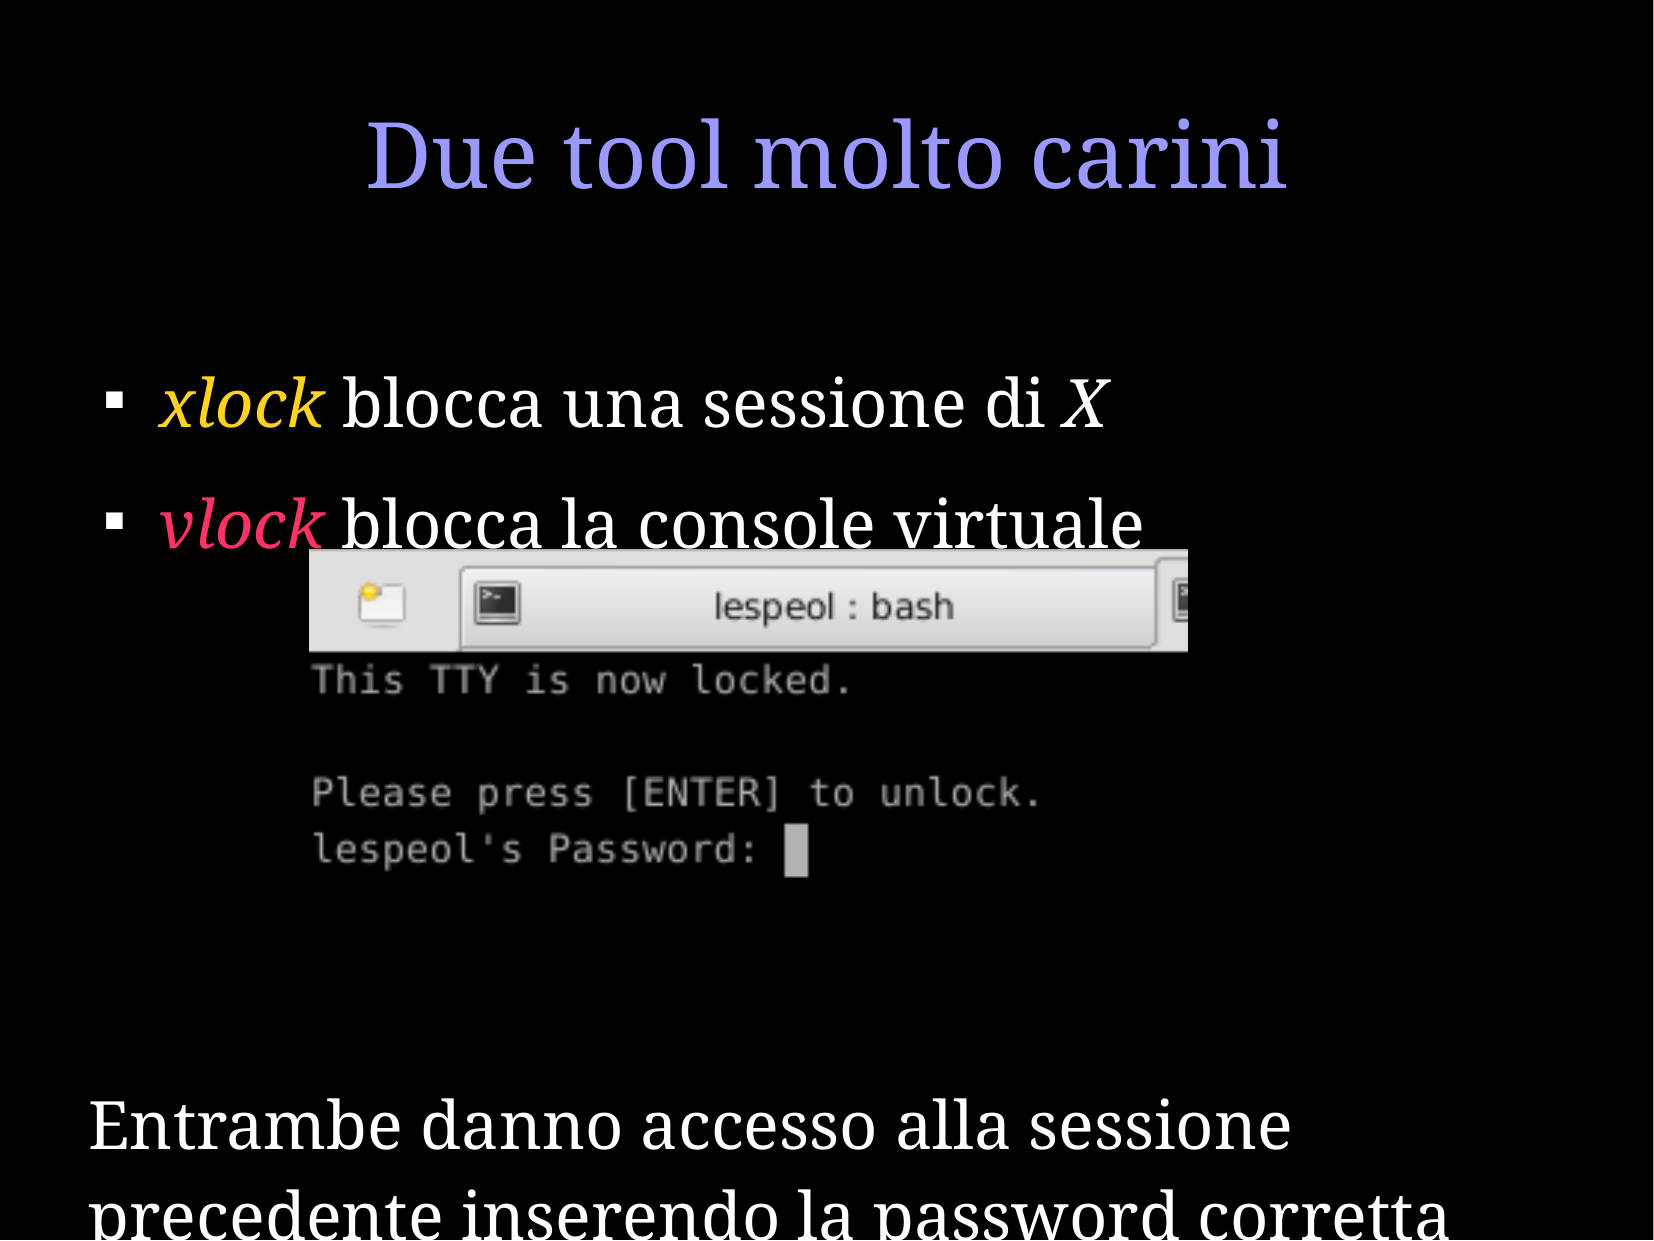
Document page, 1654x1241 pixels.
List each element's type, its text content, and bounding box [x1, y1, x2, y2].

picture [309, 549, 1188, 961]
list xlock blocca una sessione di X vlock blocca la console virtuale Entrambe danno accesso alla sessione precedente inserendo la password corretta [88, 236, 1577, 1125]
title Due tool molto carini [82, 56, 1571, 250]
